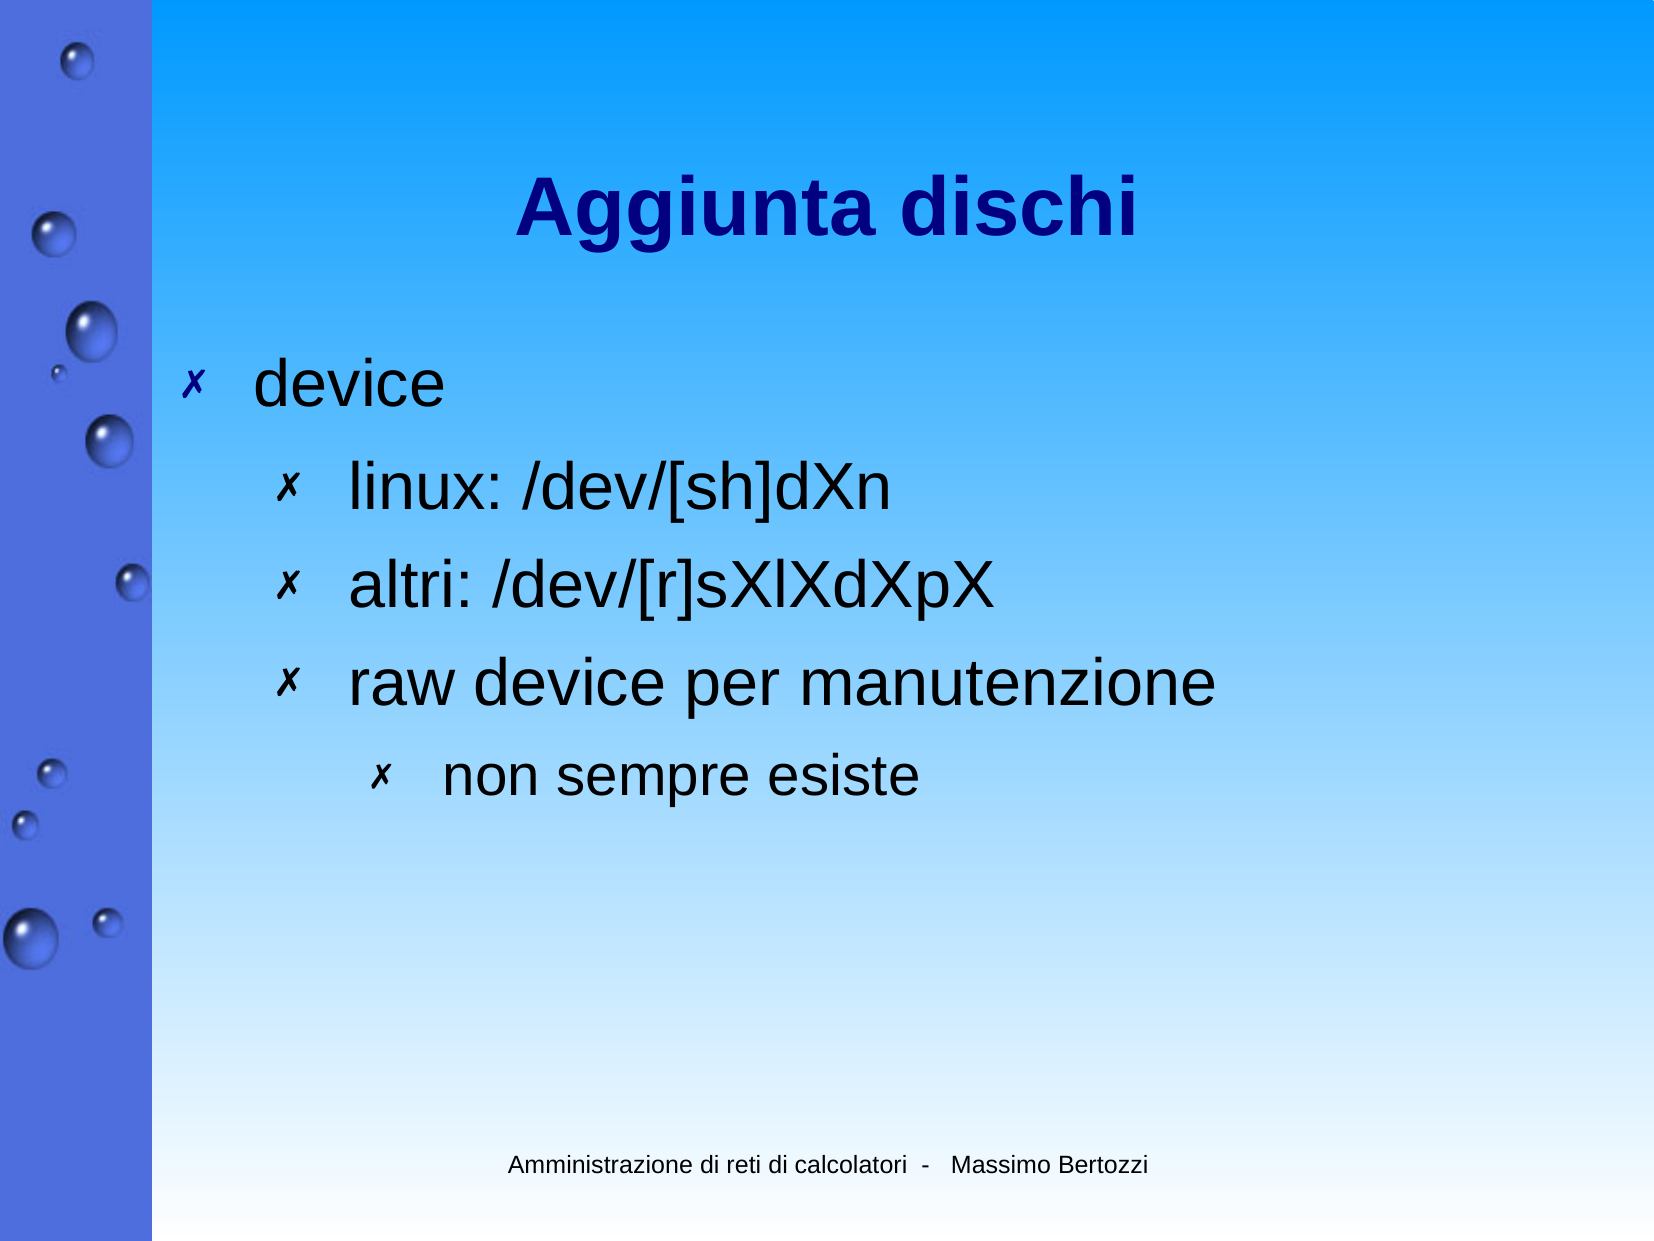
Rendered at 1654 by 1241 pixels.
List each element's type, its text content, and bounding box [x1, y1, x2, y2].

title Aggiunta dischi [121, 102, 1534, 311]
picture [0, 0, 152, 1241]
list device linux: /dev/[sh]dXn altri: /dev/[r]sXlXdXpX raw device per manutenzione non sempre esiste [159, 346, 1572, 1146]
